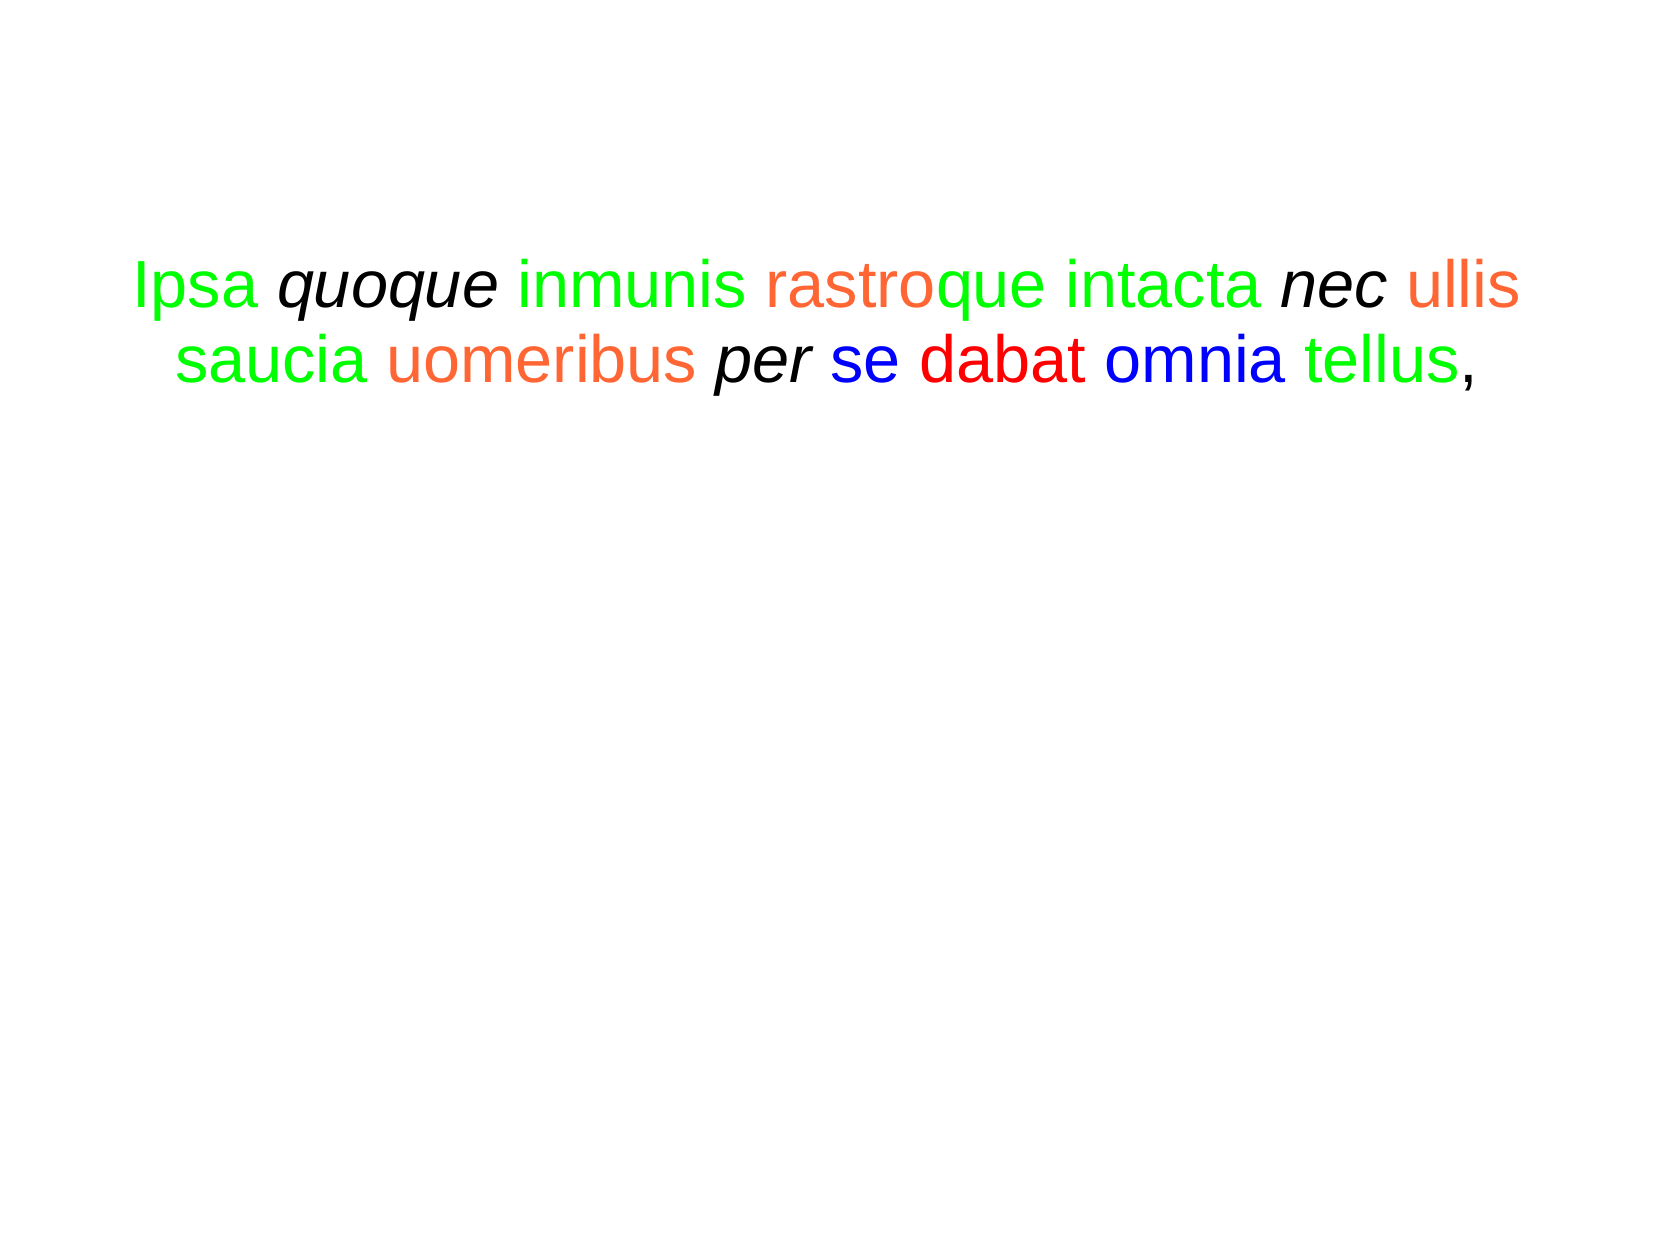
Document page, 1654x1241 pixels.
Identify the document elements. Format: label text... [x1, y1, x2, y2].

title Ipsa quoque inmunis rastroque intacta nec ullis saucia uomeribus per se dabat omnia tellus, [82, 218, 1571, 426]
